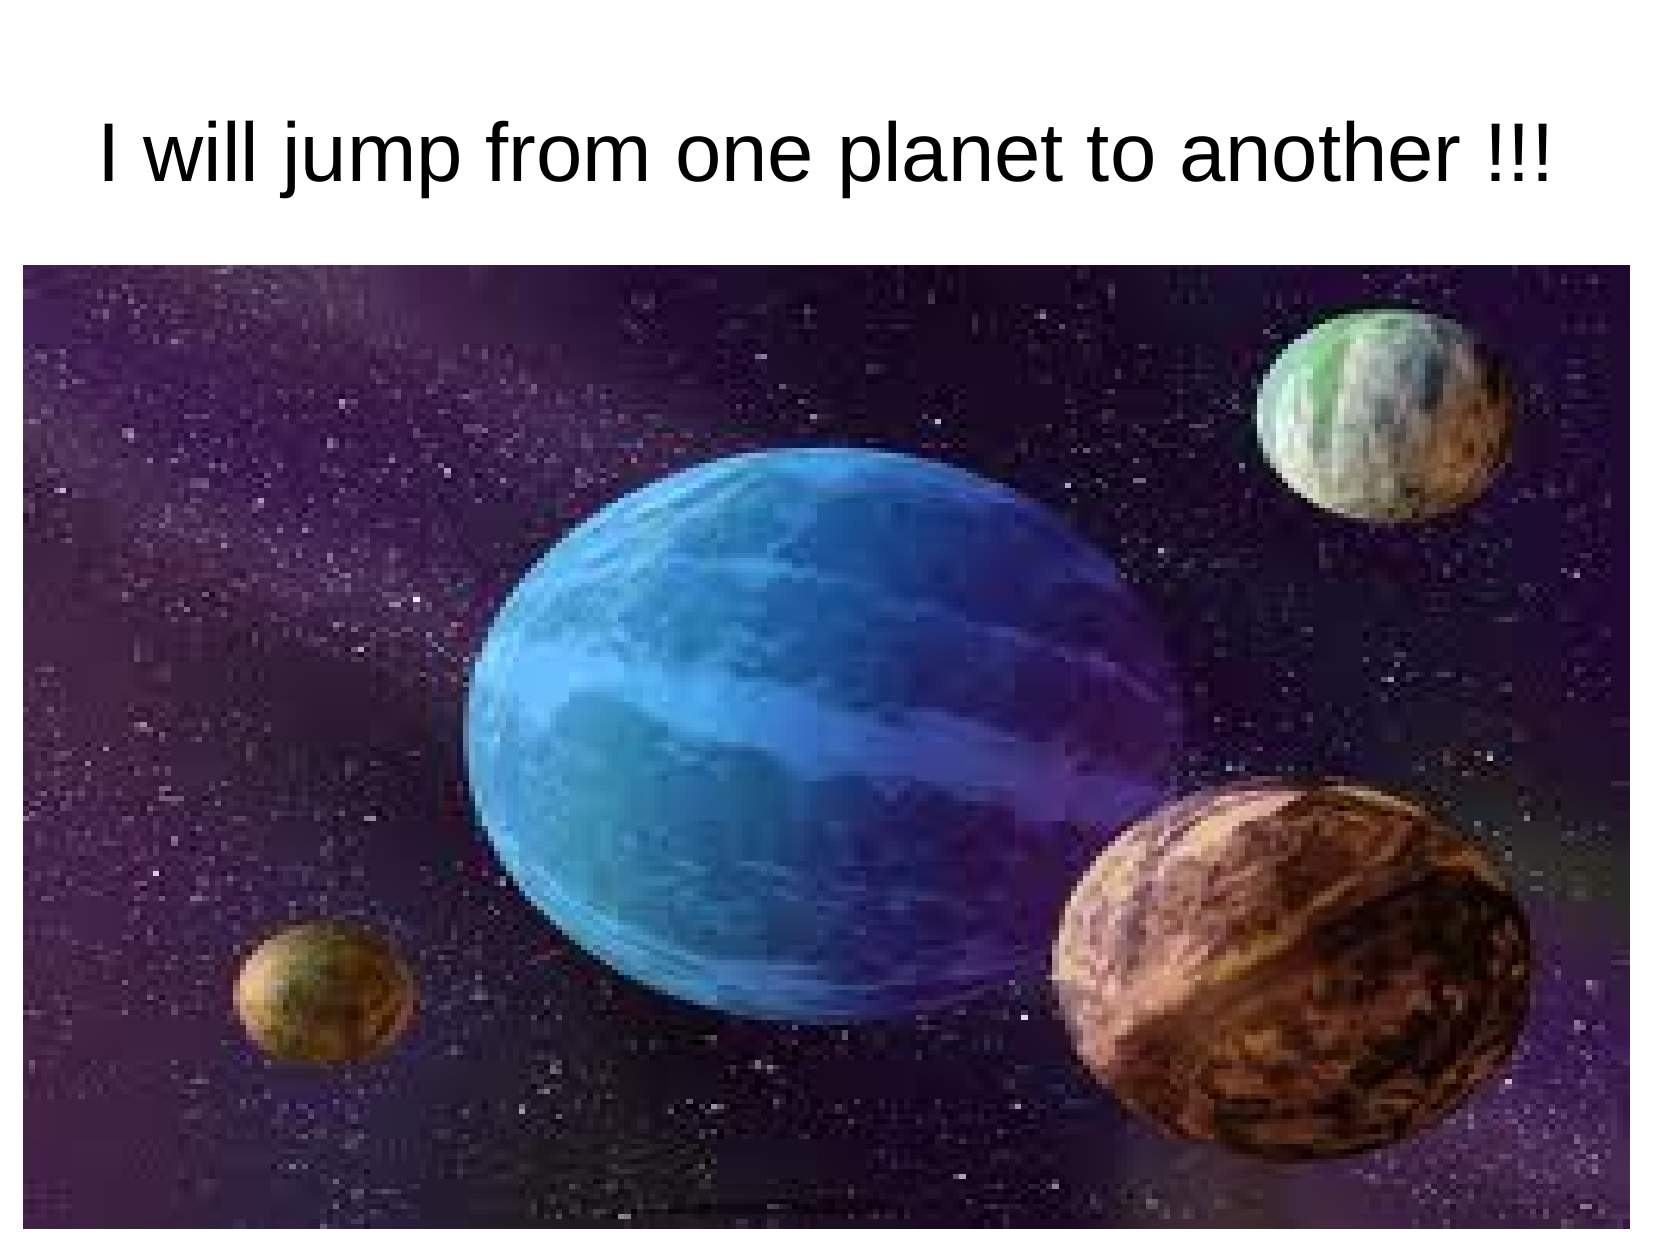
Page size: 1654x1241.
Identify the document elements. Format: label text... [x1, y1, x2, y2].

title I will jump from one planet to another !!! [82, 49, 1571, 257]
picture [23, 265, 1630, 1229]
